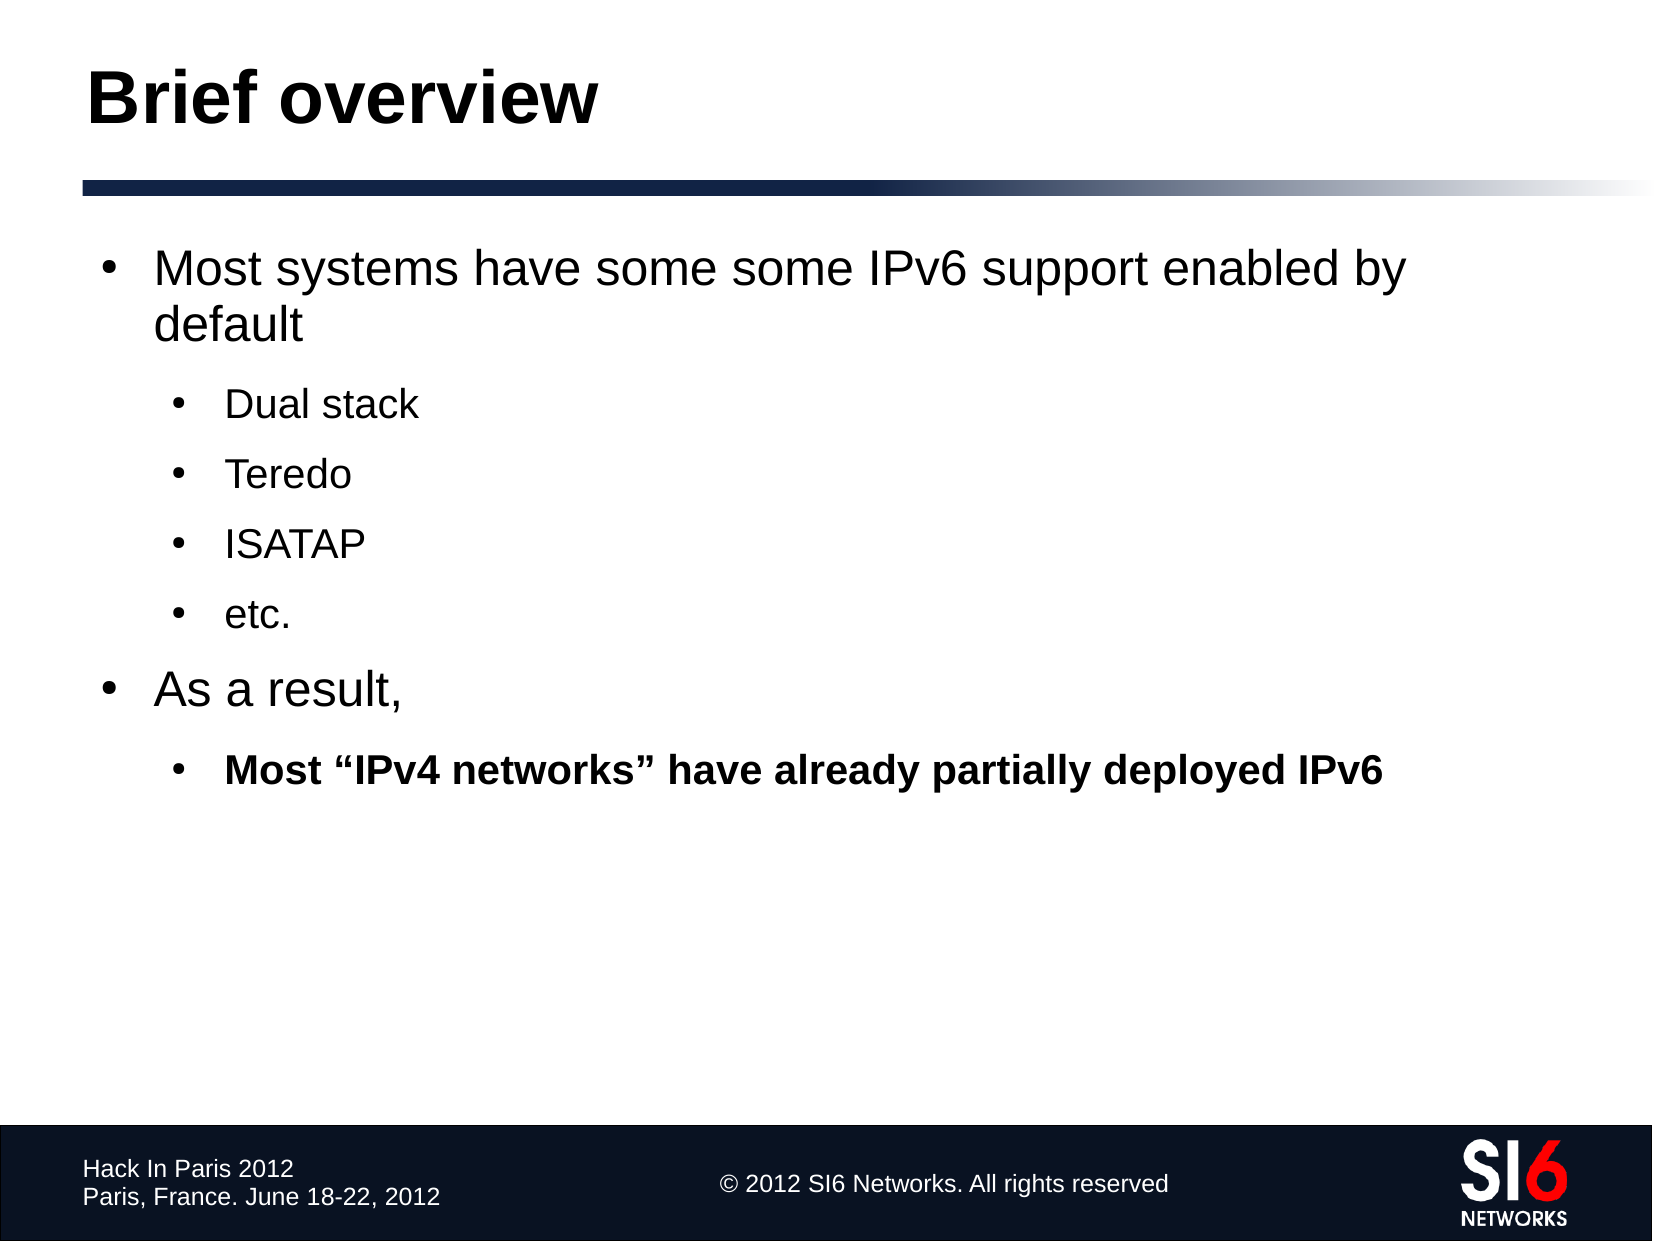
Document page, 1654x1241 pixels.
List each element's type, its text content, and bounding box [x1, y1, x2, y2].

list Most systems have some some IPv6 support enabled by default Dual stack Teredo ISATAP etc. As a result, Most “IPv4 networks” have already partially deployed IPv6 [82, 240, 1571, 1109]
picture [1461, 1139, 1567, 1226]
title Brief overview [86, 30, 1576, 166]
